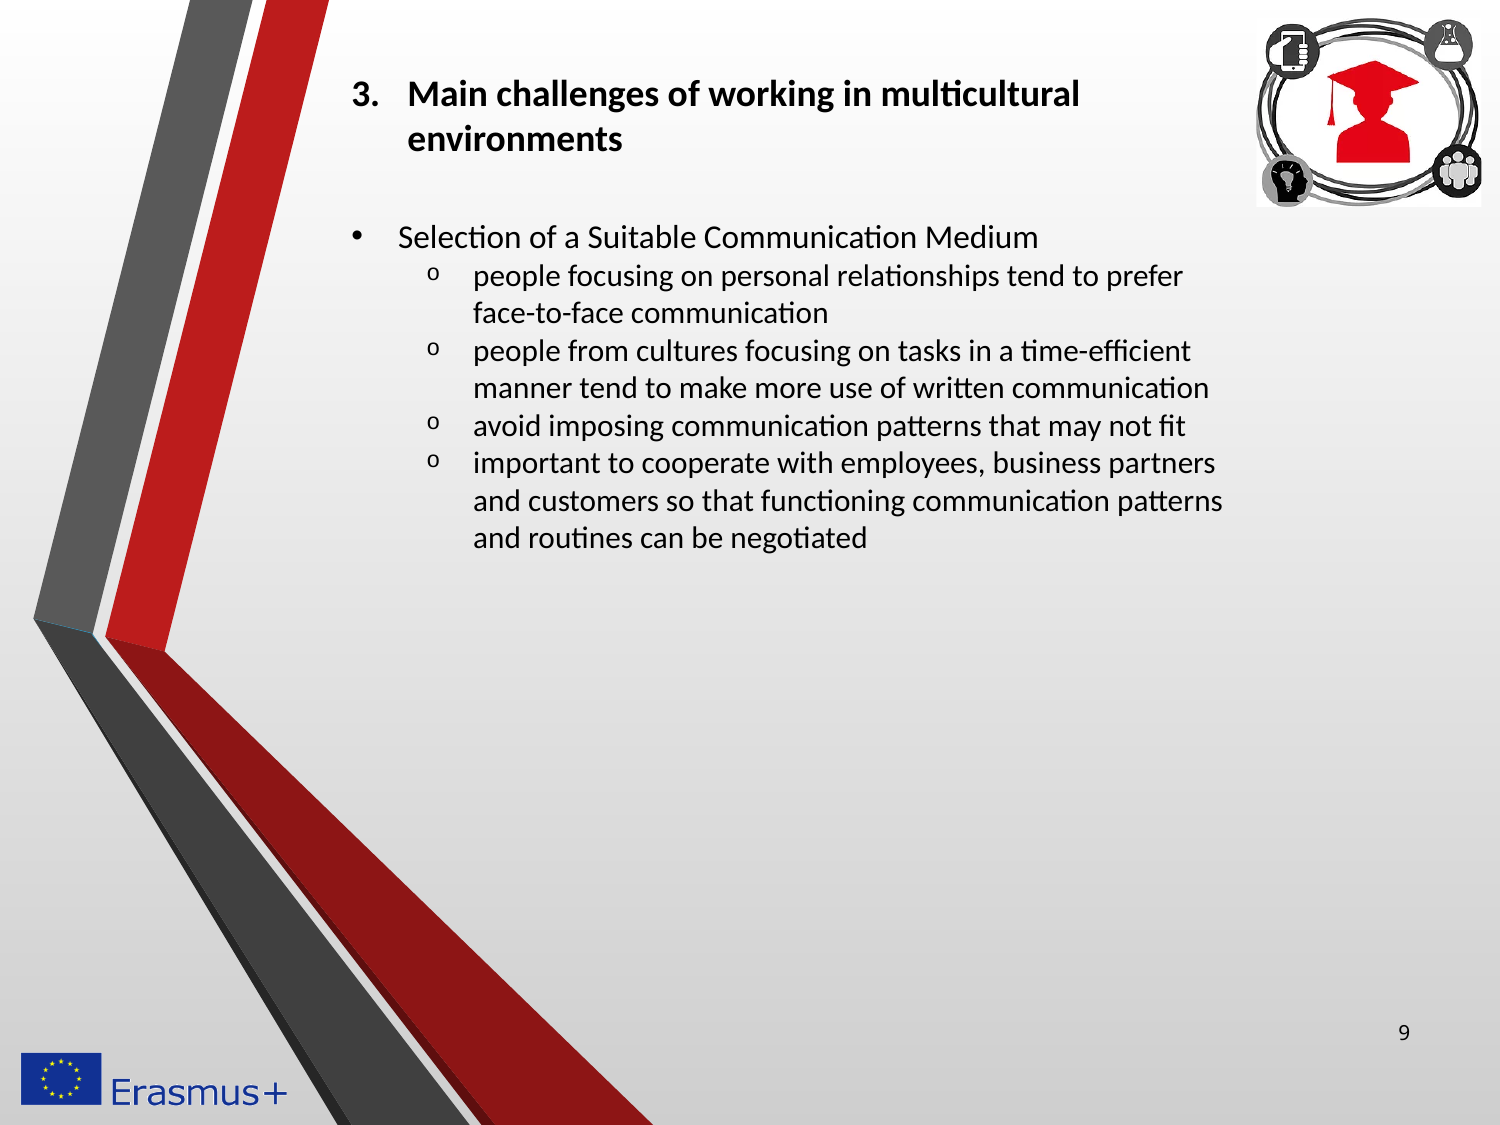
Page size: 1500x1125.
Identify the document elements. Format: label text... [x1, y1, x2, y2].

text_box Selection of a Suitable Communication Medium people focusing on personal relationships tend to prefer face-to-face communication people from cultures focusing on tasks in a time-efficient manner tend to make more use of written communication avoid imposing communication patterns that may not fit important to cooperate with employees, business partners and customers so that functioning communication patterns and routines can be negotiated [336, 208, 1258, 603]
text_box Main challenges of working in multicultural environments [336, 61, 1247, 167]
picture [5, 1037, 302, 1120]
slide_number <numer> [1357, 1003, 1425, 1064]
chart [1257, 19, 1483, 209]
picture [1256, 18, 1482, 207]
